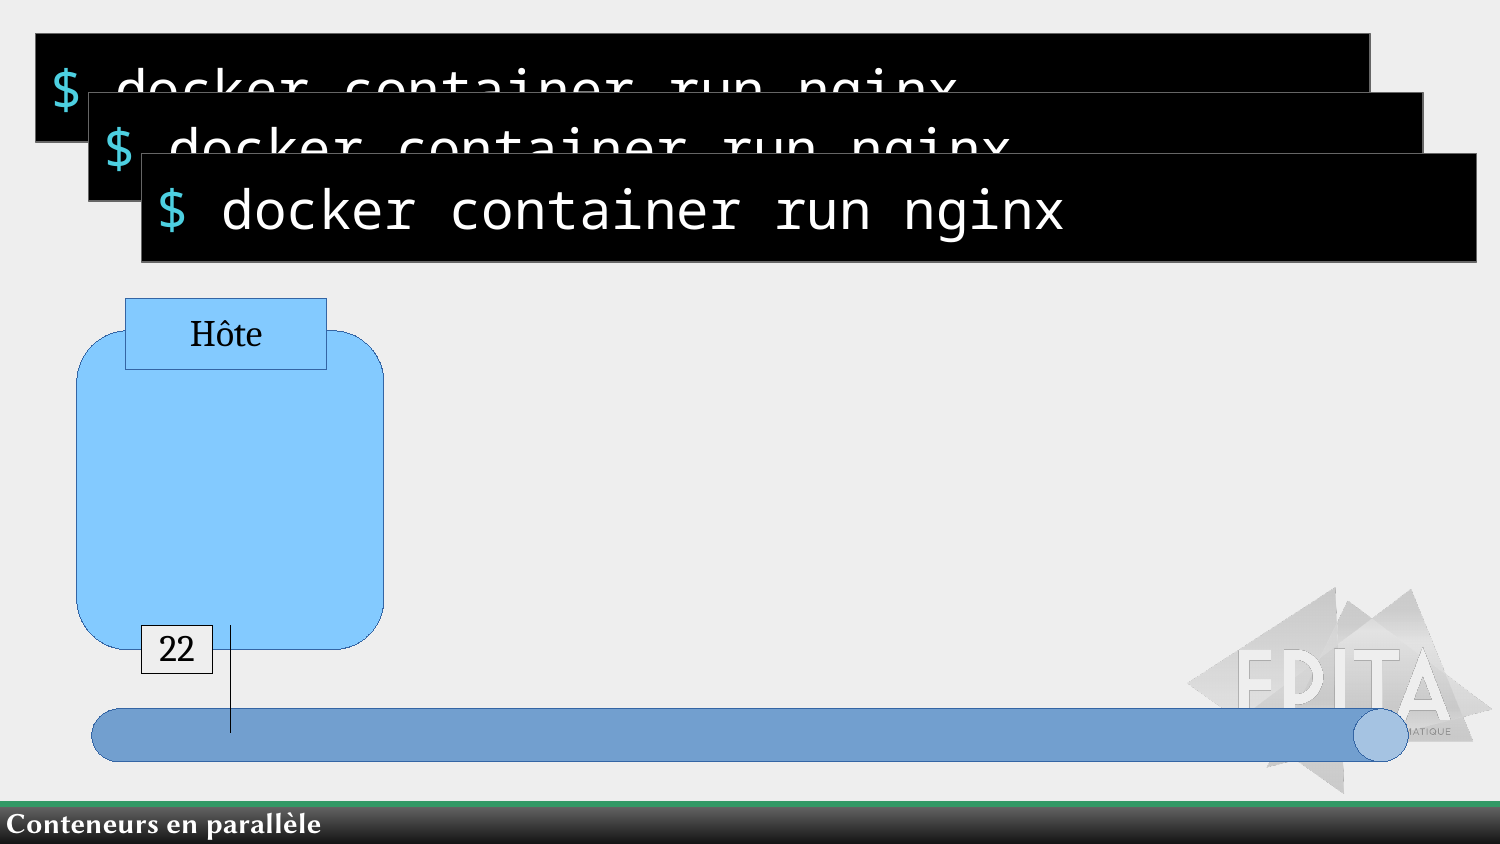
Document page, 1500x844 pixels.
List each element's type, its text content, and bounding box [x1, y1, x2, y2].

text_box 22 [141, 625, 213, 674]
text_box [76, 330, 384, 650]
text_box $ docker container run nginx [141, 153, 1477, 262]
title Conteneurs en parallèle [5, 801, 1075, 844]
text_box [91, 708, 1377, 762]
text_box $ docker container run nginx [88, 92, 1424, 201]
text_box Hôte [125, 298, 327, 370]
text_box $ docker container run nginx [35, 33, 1371, 142]
picture [1187, 587, 1492, 794]
